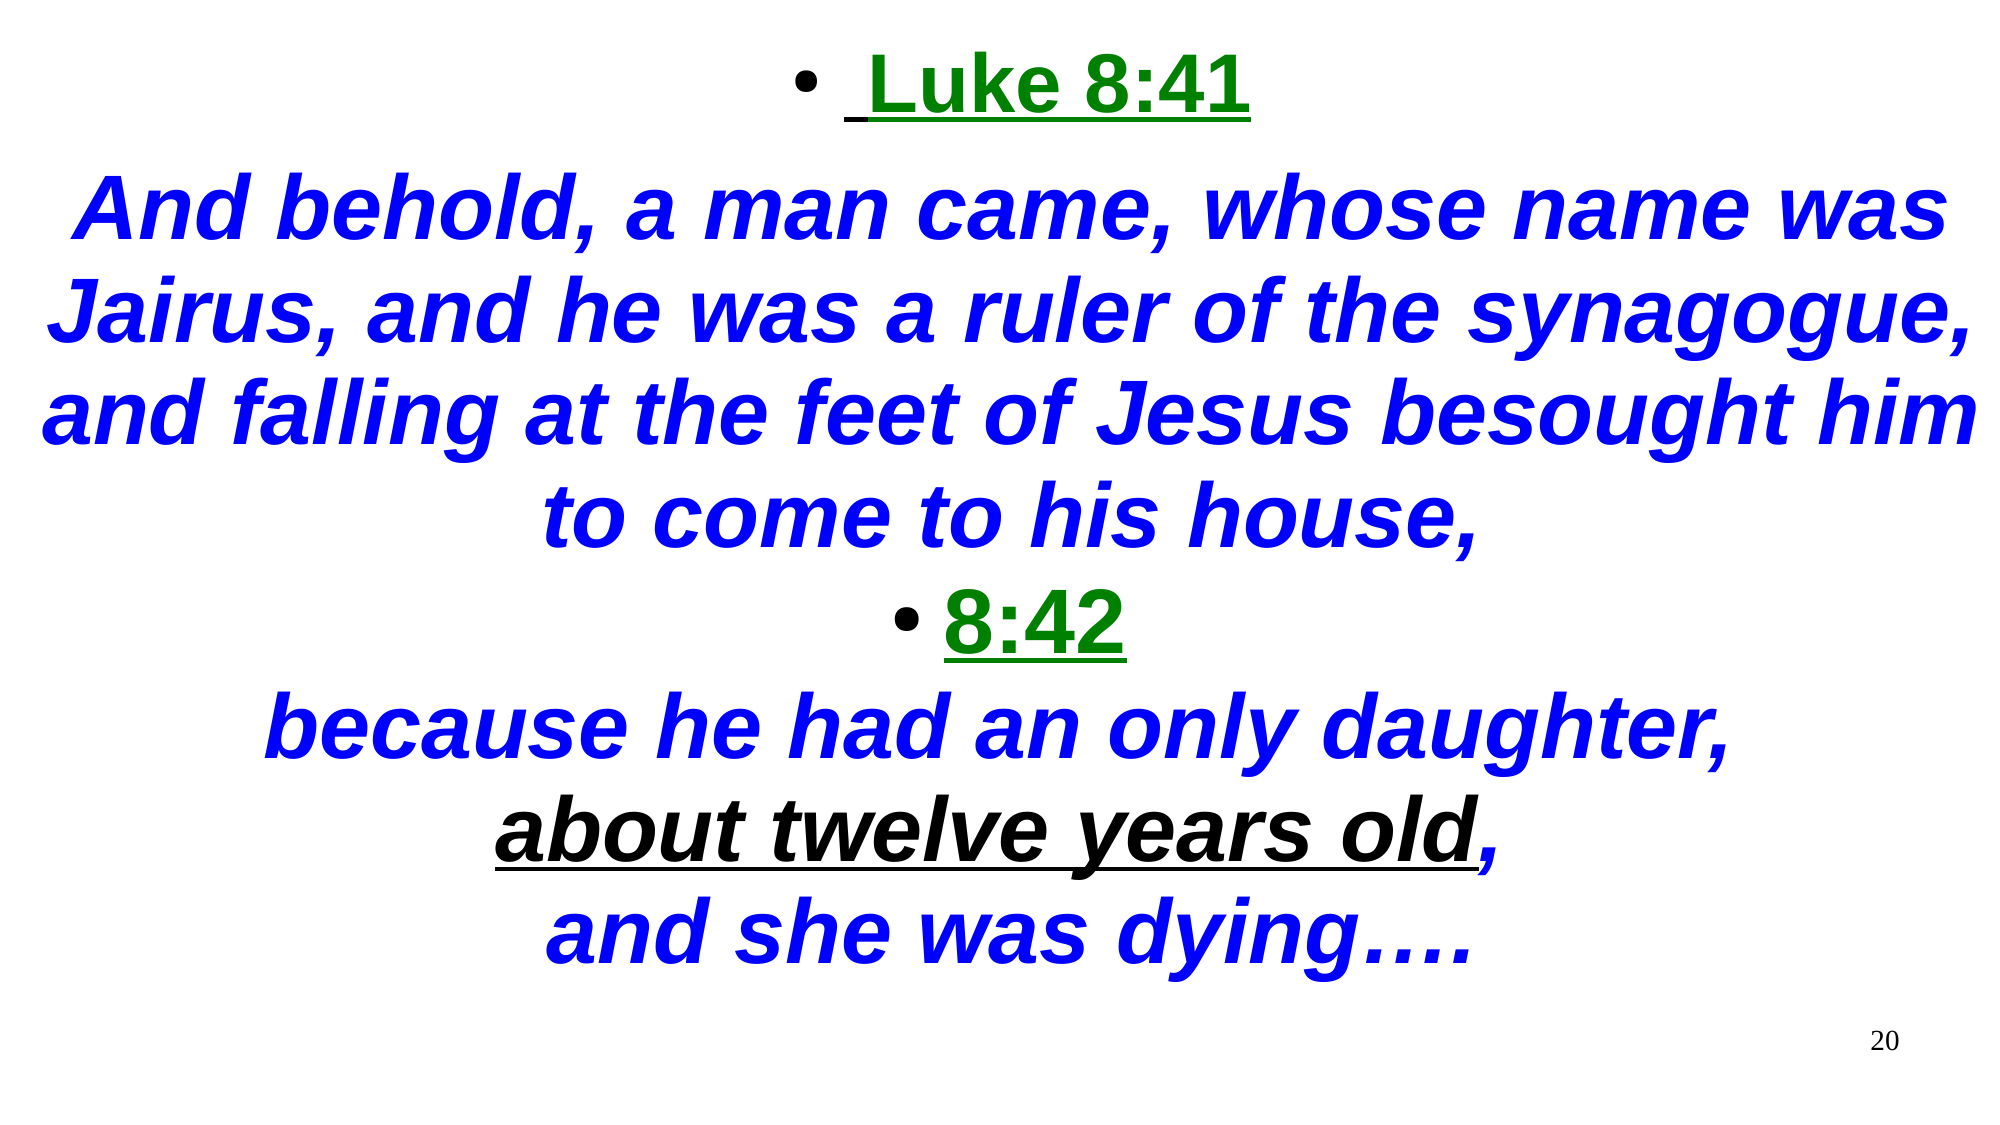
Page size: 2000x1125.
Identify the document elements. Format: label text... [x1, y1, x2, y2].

list Luke 8:41 And behold, a man came, whose name was Jairus, and he was a ruler of the synagogue, and falling at the feet of Jesus besought him to come to his house, 8:42 because he had an only daughter, about twelve years old, and she was dying…. [37, 37, 1988, 1088]
